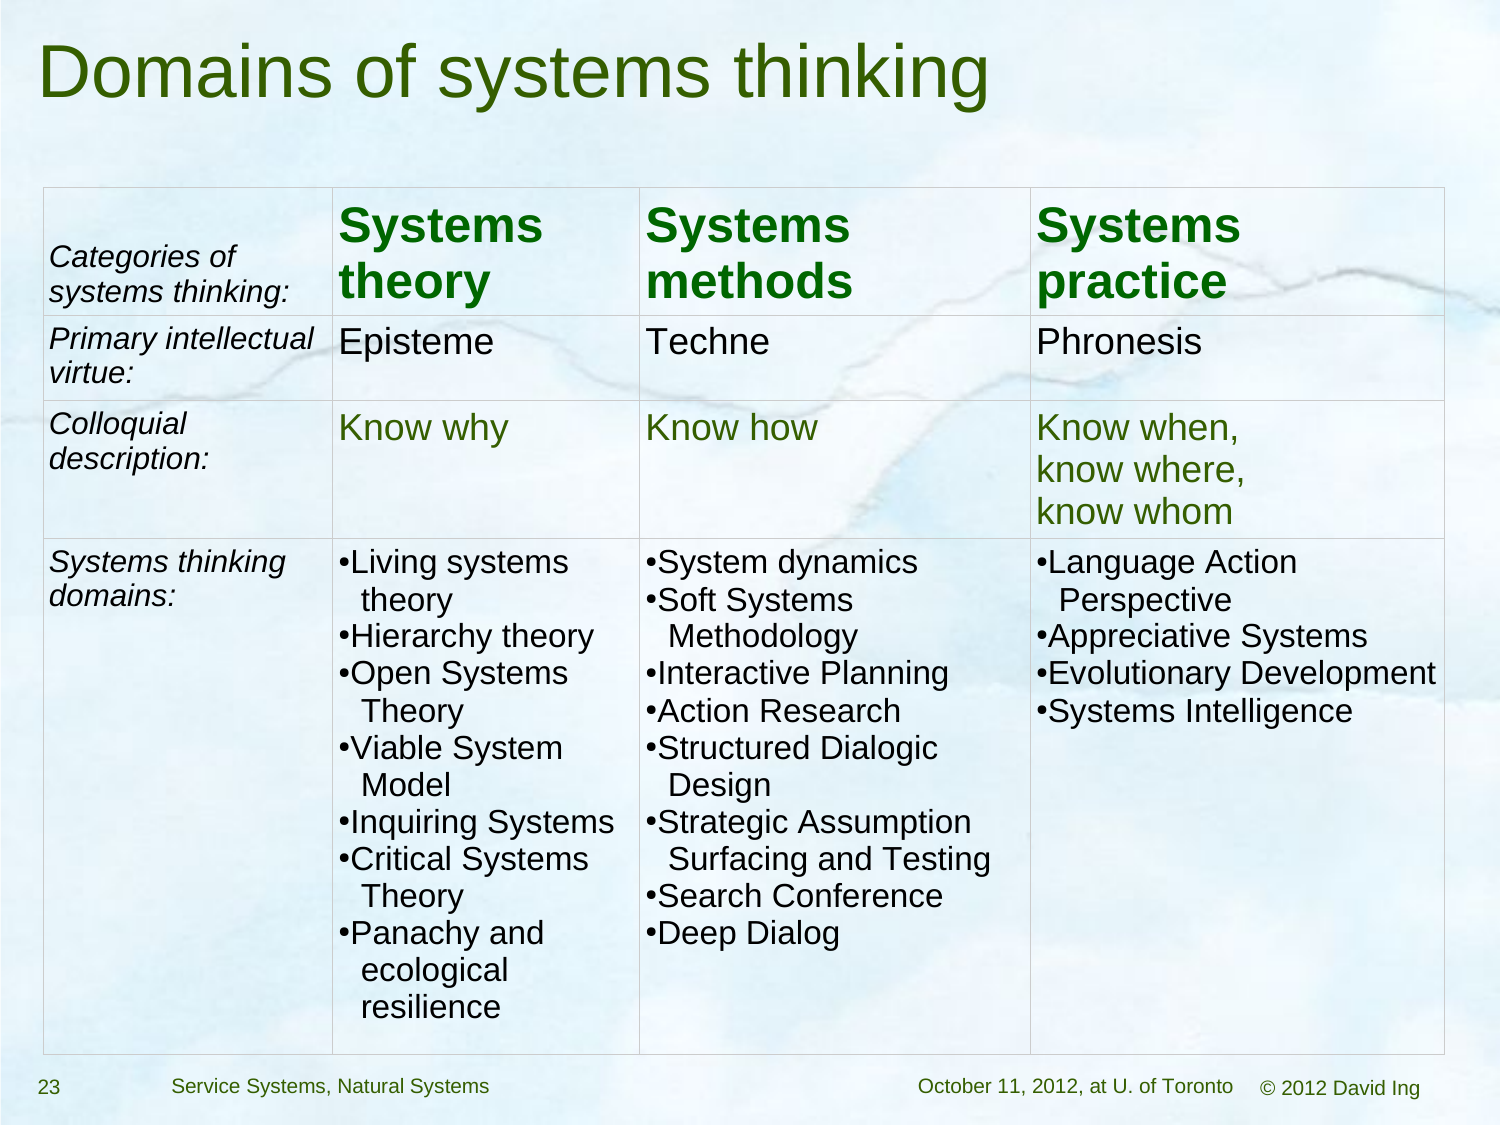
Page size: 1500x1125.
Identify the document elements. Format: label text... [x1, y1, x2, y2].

table_cell Primary intellectual virtue: [44, 316, 332, 400]
table_cell Episteme [333, 316, 639, 400]
title Domains of systems thinking [37, 37, 1463, 152]
table_header Categories of systems thinking: [44, 188, 332, 315]
table_cell Language Action Perspective Appreciative Systems Evolutionary Development Systems Intelligence [1031, 539, 1444, 1054]
table_cell Techne [640, 316, 1030, 400]
table_cell Know how [640, 401, 1030, 538]
table_cell Systems thinking domains: [44, 539, 332, 1054]
table_cell Know when, know where, know whom [1031, 401, 1444, 538]
table_cell System dynamics Soft Systems Methodology Interactive Planning Action Research Structured Dialogic Design Strategic Assumption Surfacing and Testing Search Conference Deep Dialog [640, 539, 1030, 1054]
table_cell Living systems theory Hierarchy theory Open Systems Theory Viable System Model Inquiring Systems Critical Systems Theory Panachy and ecological resilience [333, 539, 639, 1054]
table_header Systems theory [333, 188, 639, 315]
table_cell Colloquial description: [44, 401, 332, 538]
table_cell Know why [333, 401, 639, 538]
table_cell Phronesis [1031, 316, 1444, 400]
picture [0, 0, 1500, 1125]
table_header Systems practice [1031, 188, 1444, 315]
table_header Systems methods [640, 188, 1030, 315]
